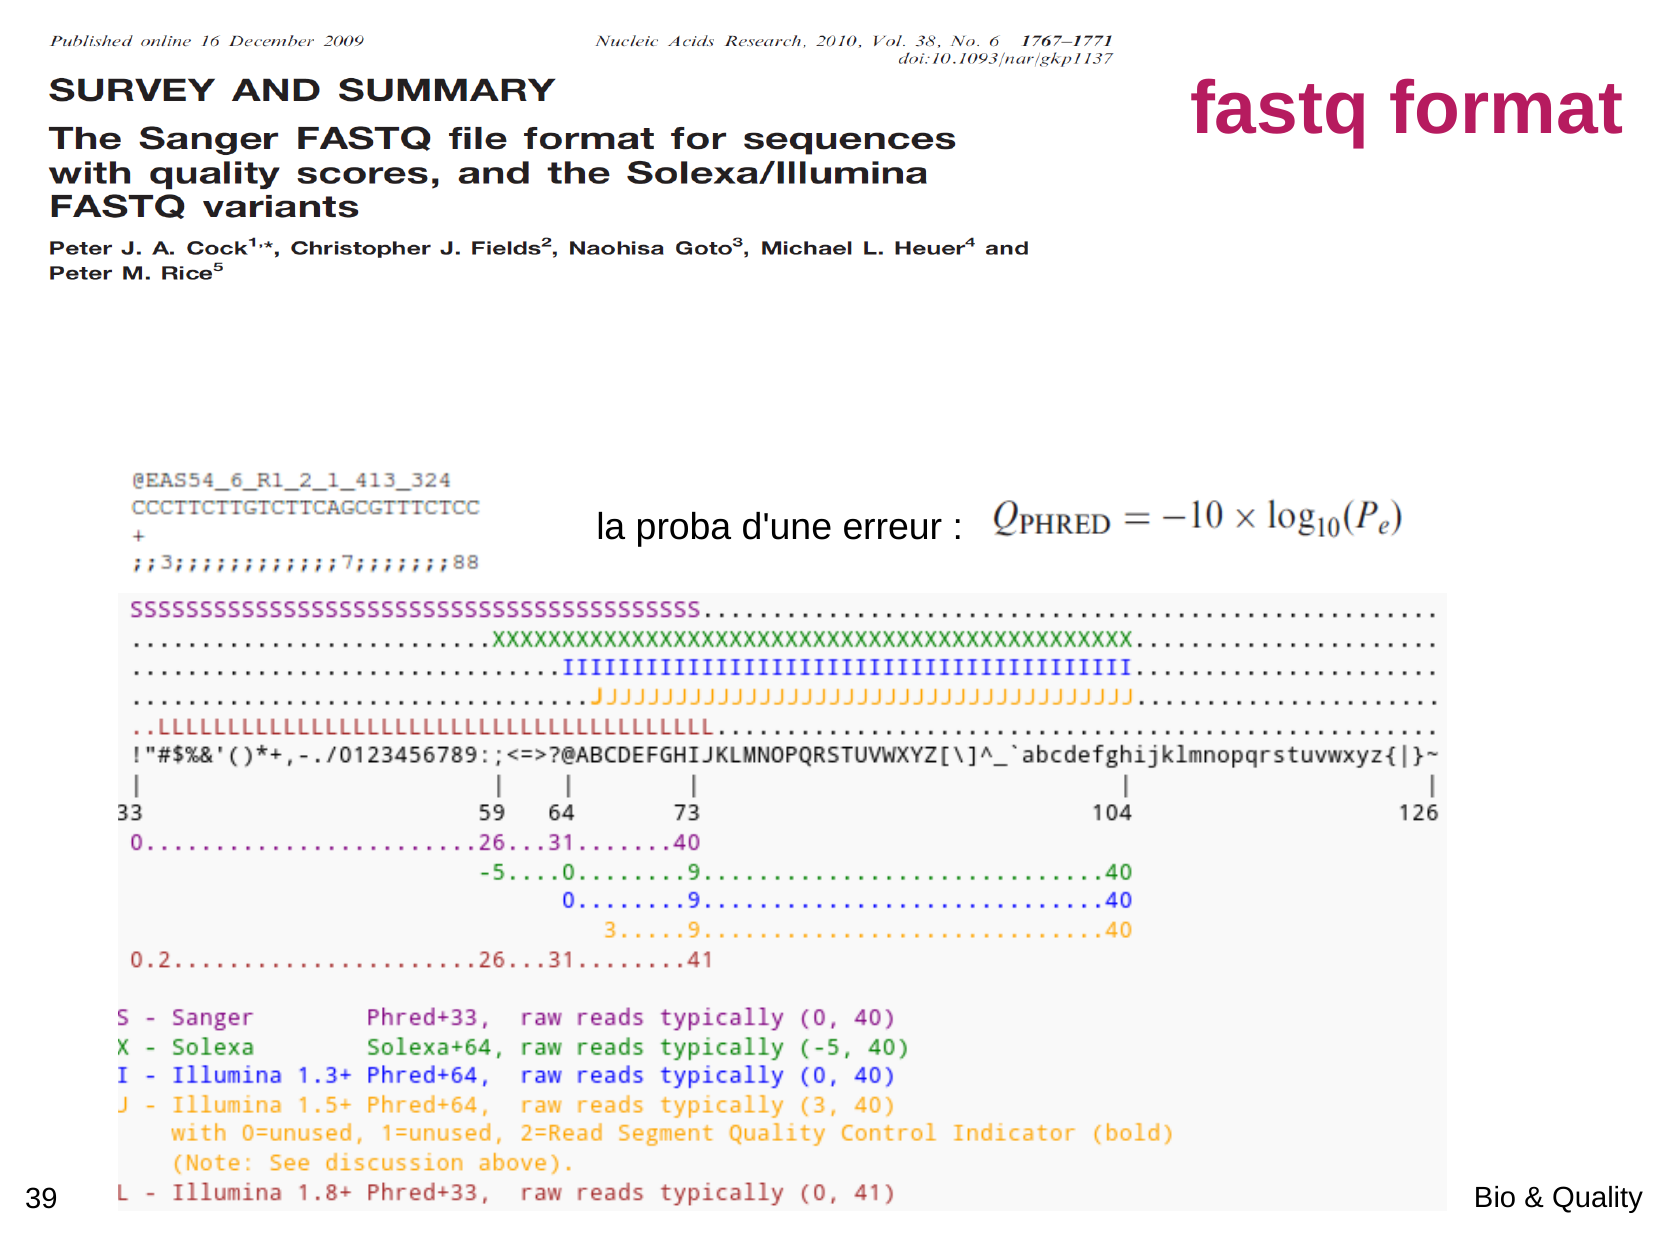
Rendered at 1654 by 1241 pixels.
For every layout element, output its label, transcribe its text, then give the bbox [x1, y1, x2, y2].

picture [118, 593, 1447, 1211]
picture [118, 460, 504, 579]
text_box la proba d'une erreur : [596, 501, 1043, 546]
picture [974, 472, 1447, 561]
text_box fastq format [156, 0, 1645, 207]
picture [22, 21, 1145, 287]
